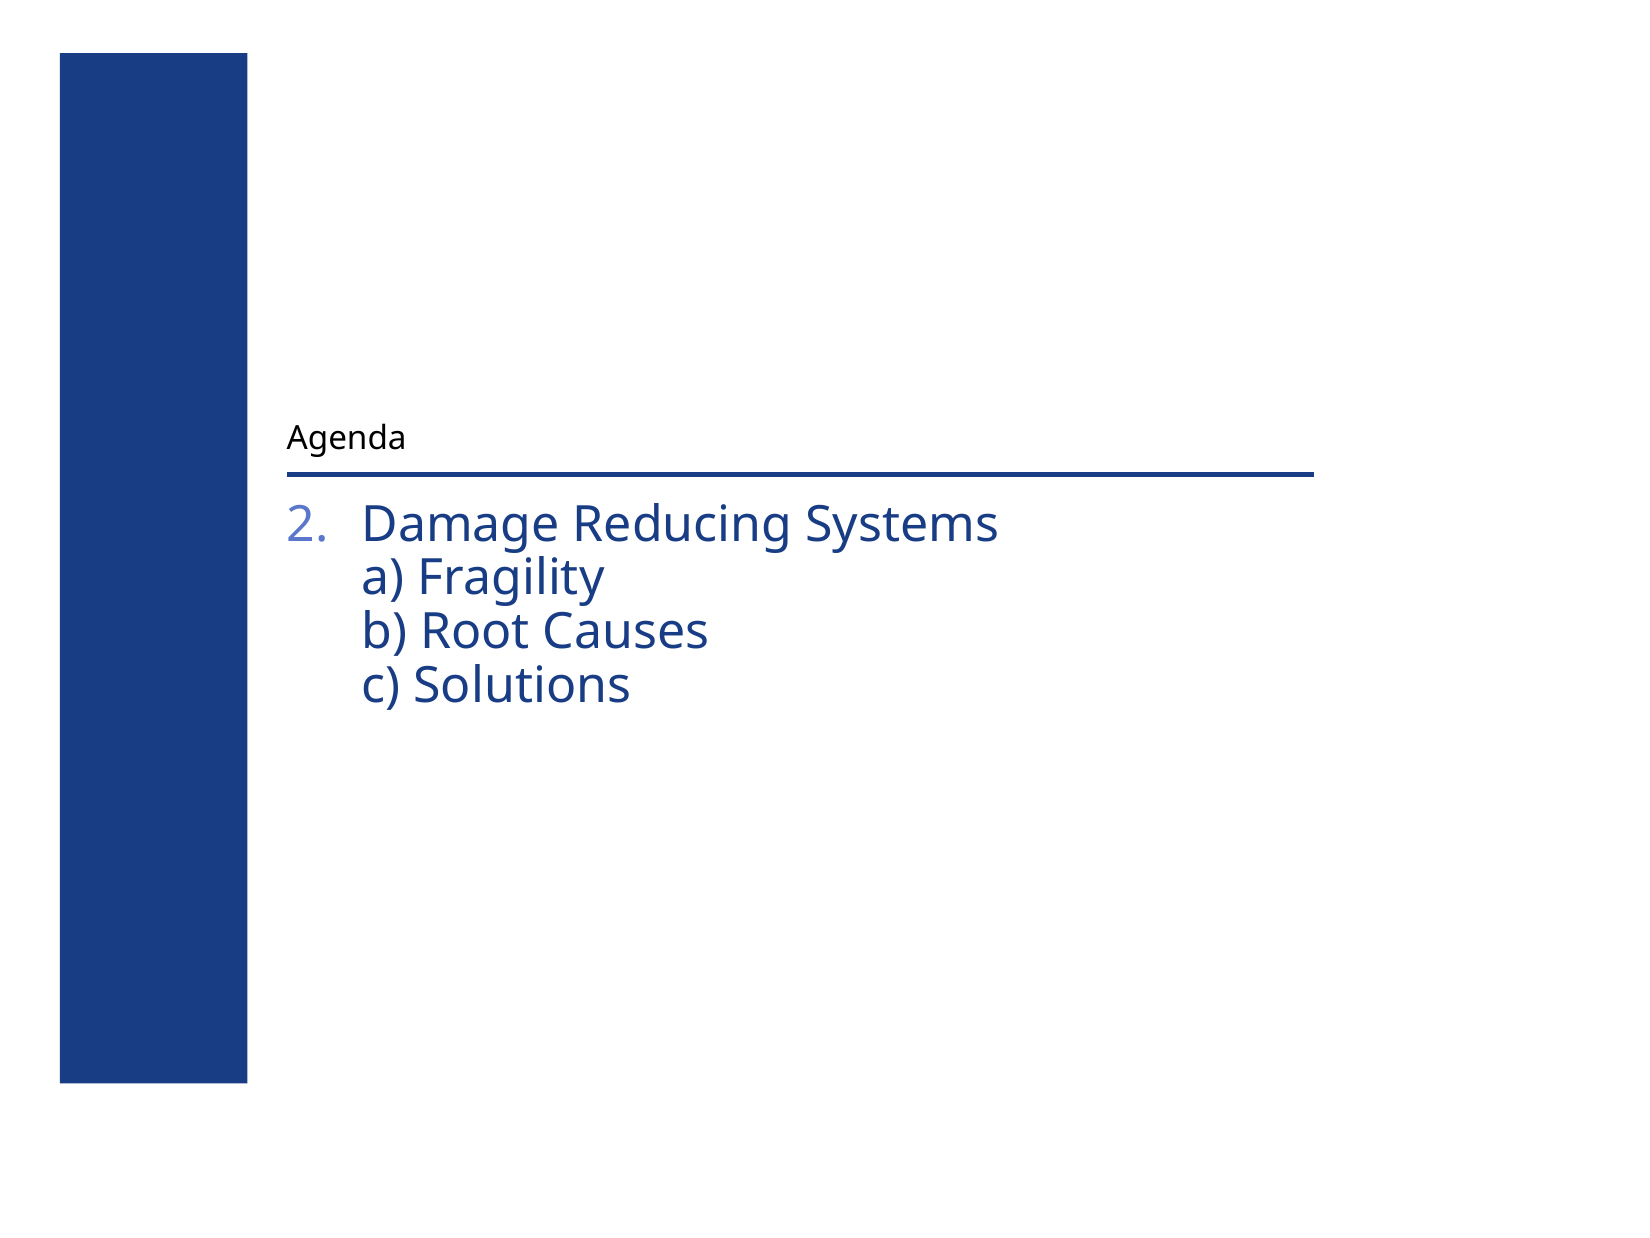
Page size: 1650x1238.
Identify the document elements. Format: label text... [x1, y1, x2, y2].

subtitle Damage Reducing Systems a) Fragility b) Root Causes c) Solutions [286, 497, 1316, 1051]
title Agenda [286, 178, 1316, 456]
